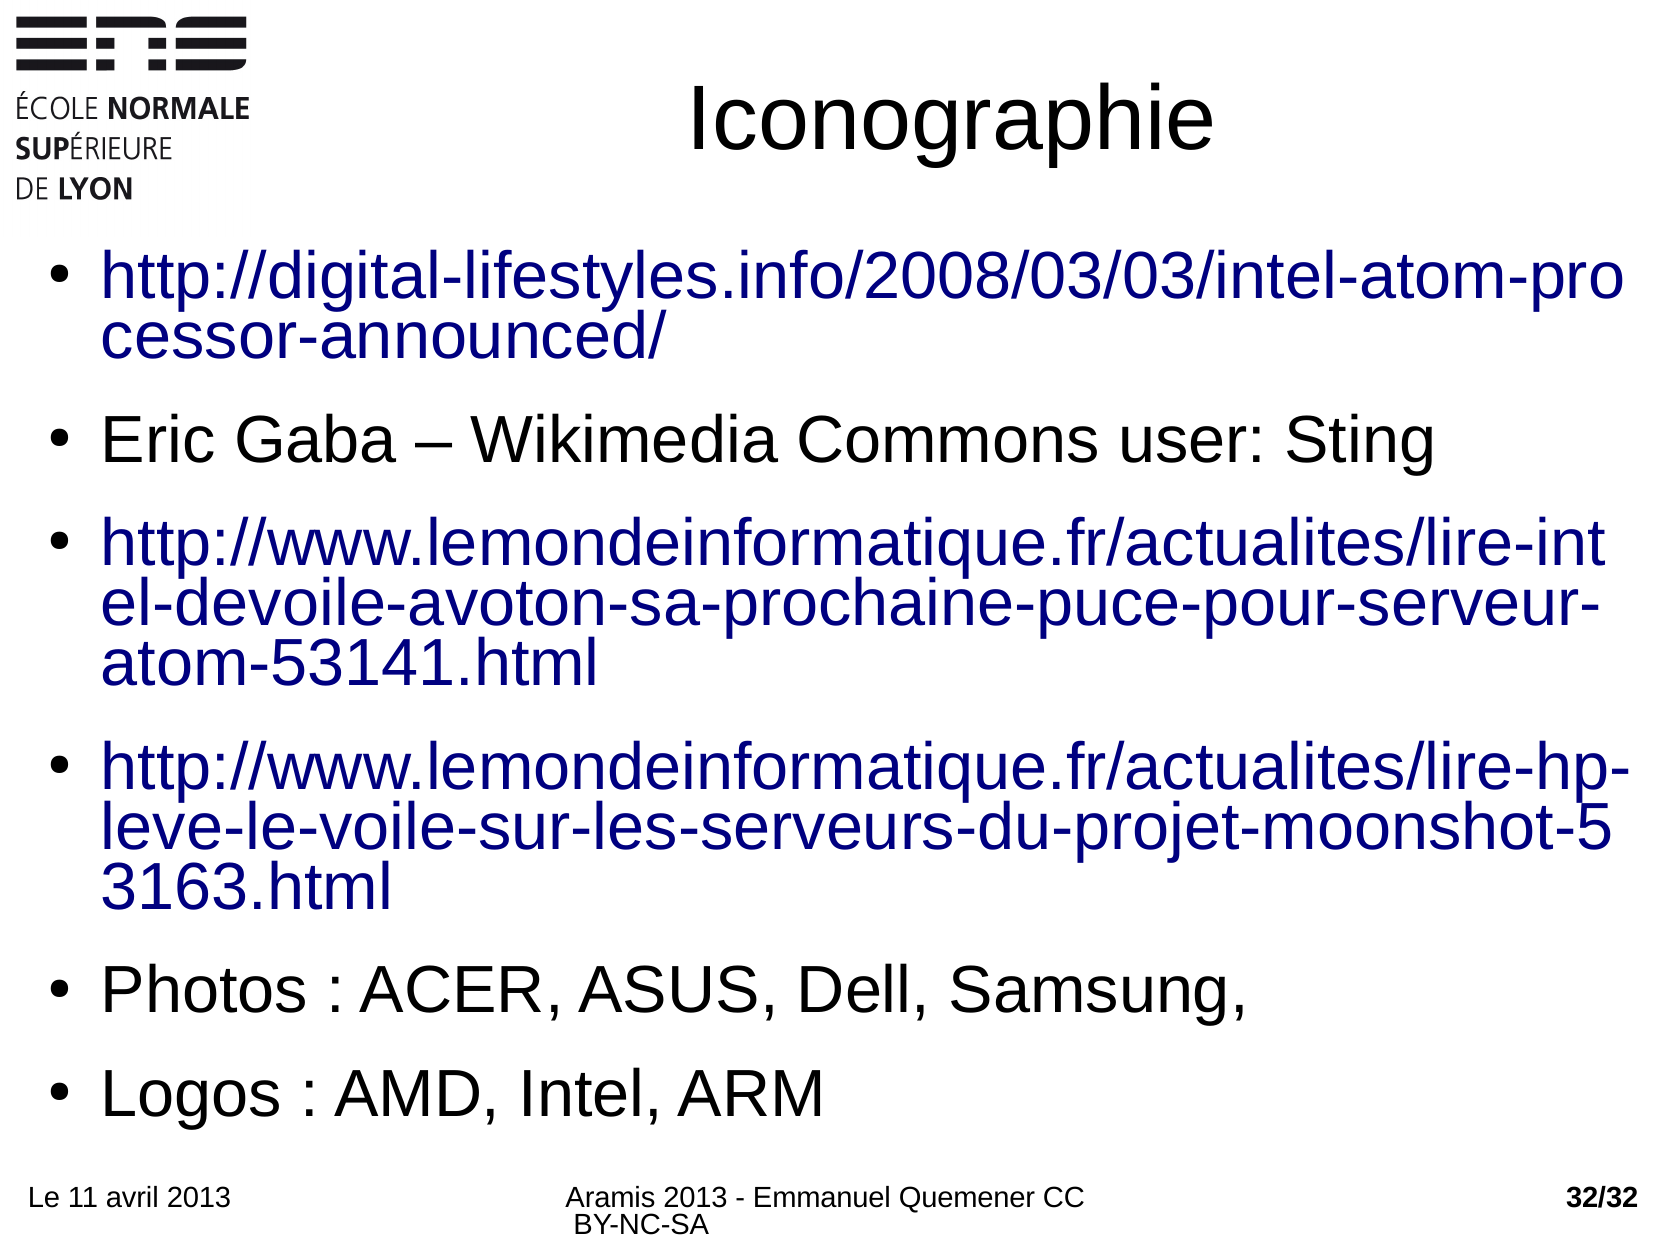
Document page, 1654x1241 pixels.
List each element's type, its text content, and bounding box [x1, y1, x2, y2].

list http://digital-lifestyles.info/2008/03/03/intel-atom-processor-announced/ Eric Gaba – Wikimedia Commons user: Sting http://www.lemondeinformatique.fr/actualites/lire-intel-devoile-avoton-sa-prochaine-puce-pour-serveur-atom-53141.html http://www.lemondeinformatique.fr/actualites/lire-hp-leve-le-voile-sur-les-serveurs-du-projet-moonshot-53163.html Photos : ACER, ASUS, Dell, Samsung, Logos : AMD, Intel, ARM [30, 238, 1636, 959]
title Iconographie [250, 0, 1654, 237]
picture [0, 0, 250, 237]
